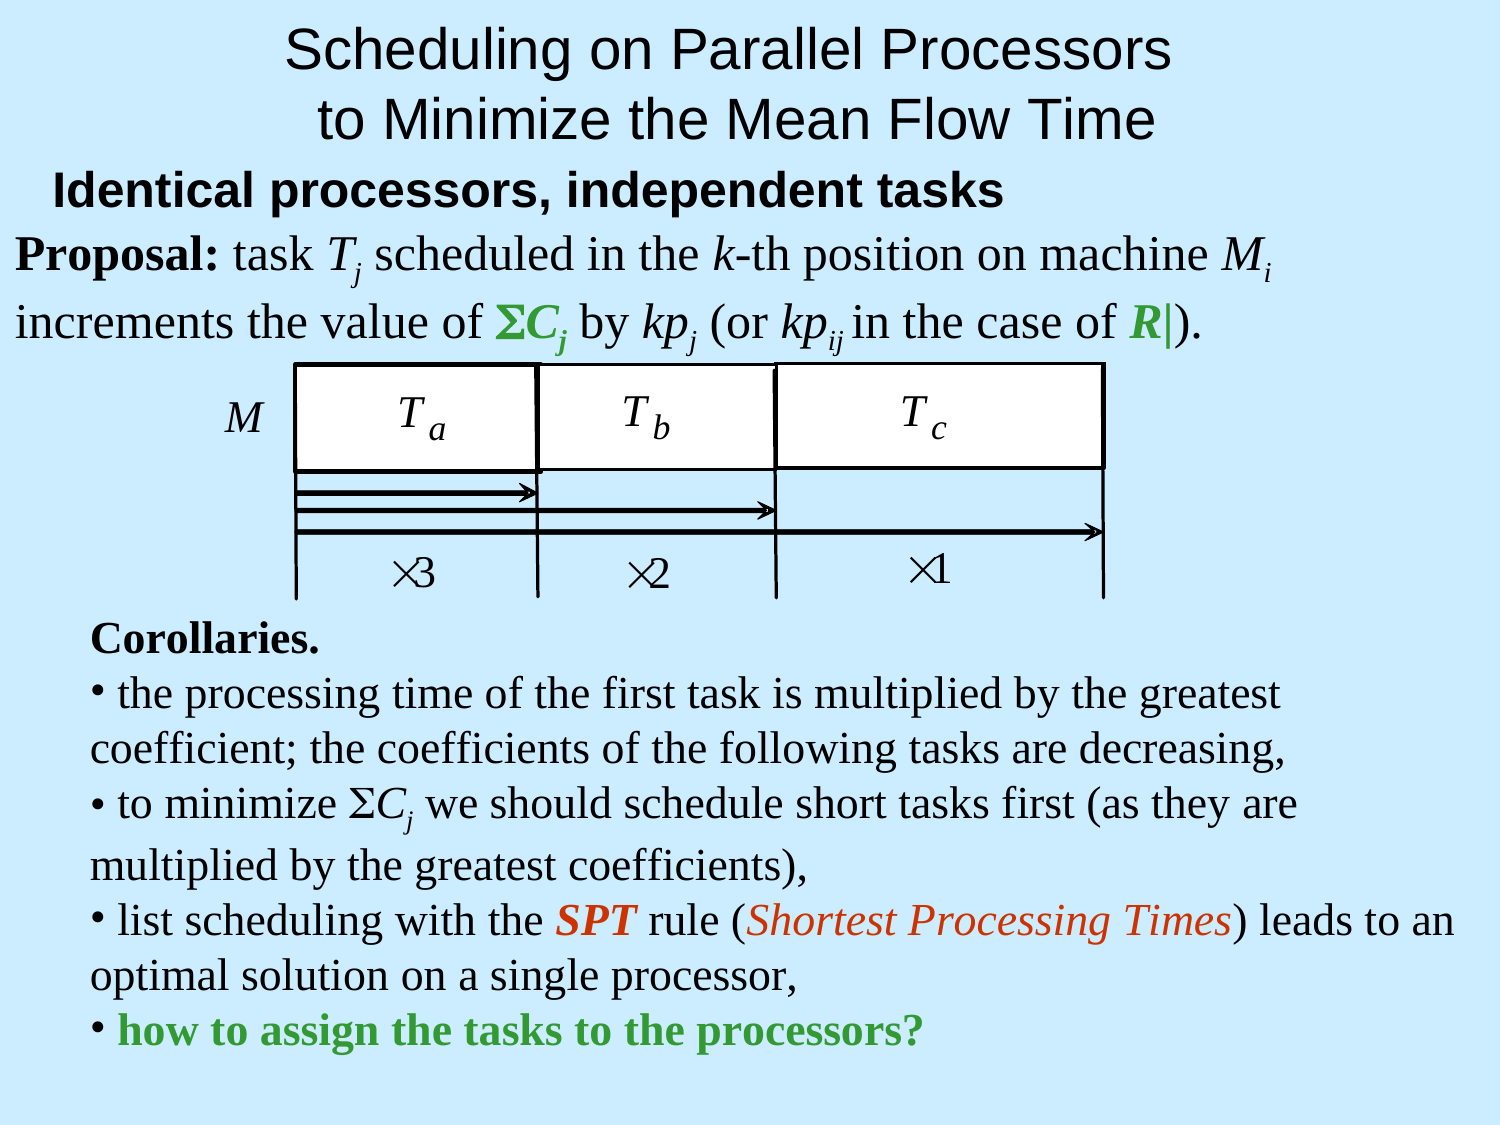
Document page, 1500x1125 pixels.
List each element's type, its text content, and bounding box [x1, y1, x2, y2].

text_box Corollaries. the processing time of the first task is multiplied by the greatest coefficient; the coefficients of the following tasks are decreasing, to minimize Cj we should schedule short tasks first (as they are multiplied by the greatest coefficients), list scheduling with the SPT rule (Shortest Processing Times) leads to an optimal solution on a single processor, how to assign the tasks to the processors? [75, 599, 1500, 1063]
text_box Identical processors, independent tasks [37, 149, 1500, 226]
title Scheduling on Parallel Processors to Minimize the Mean Flow Time [0, 0, 1488, 175]
text_box Proposal: task Tj scheduled in the k-th position on machine Mi increments the value of Cj by kpj (or kpij in the case of R|). [0, 212, 1463, 365]
chart [224, 362, 1116, 607]
